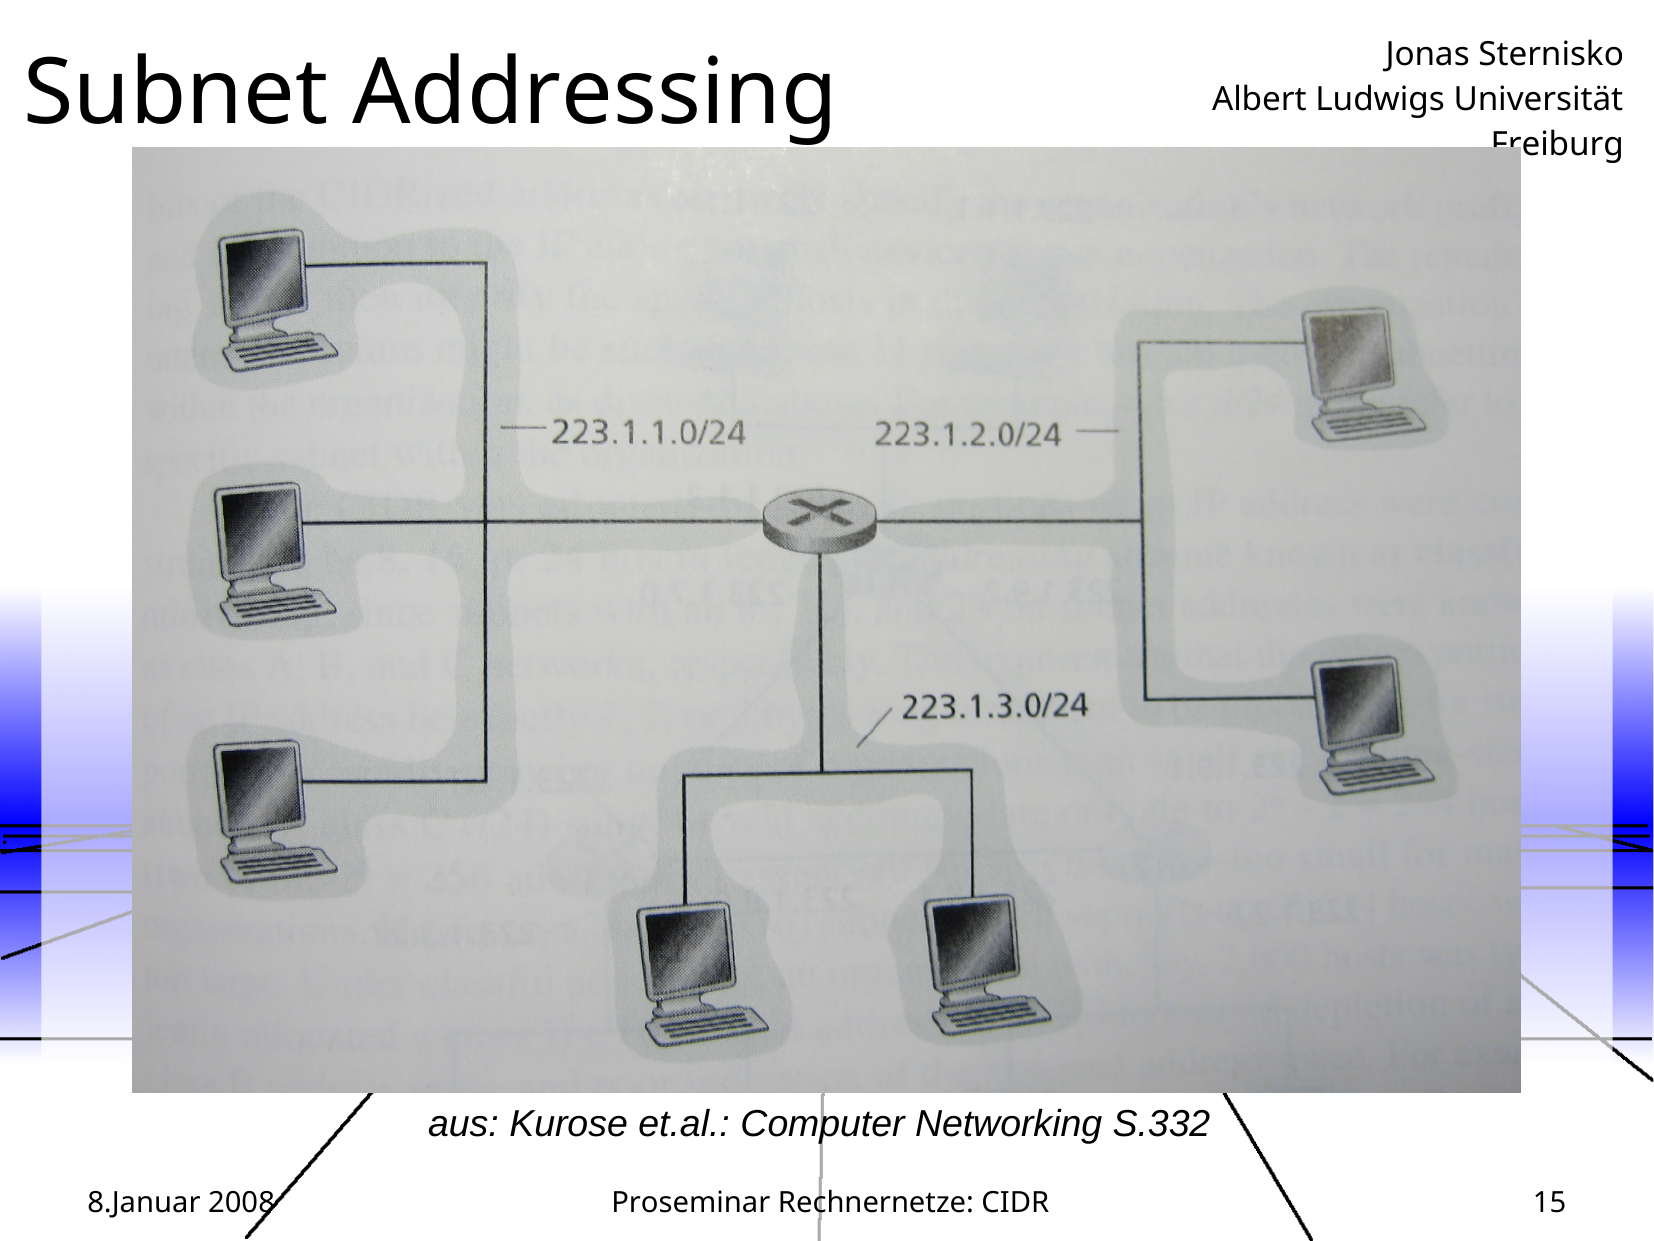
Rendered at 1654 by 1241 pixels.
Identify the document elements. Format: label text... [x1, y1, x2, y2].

title Subnet Addressing [23, 31, 1093, 146]
text_box aus: Kurose et.al.: Computer Networking S.332 [413, 1095, 1226, 1152]
picture [0, 0, 1654, 1241]
